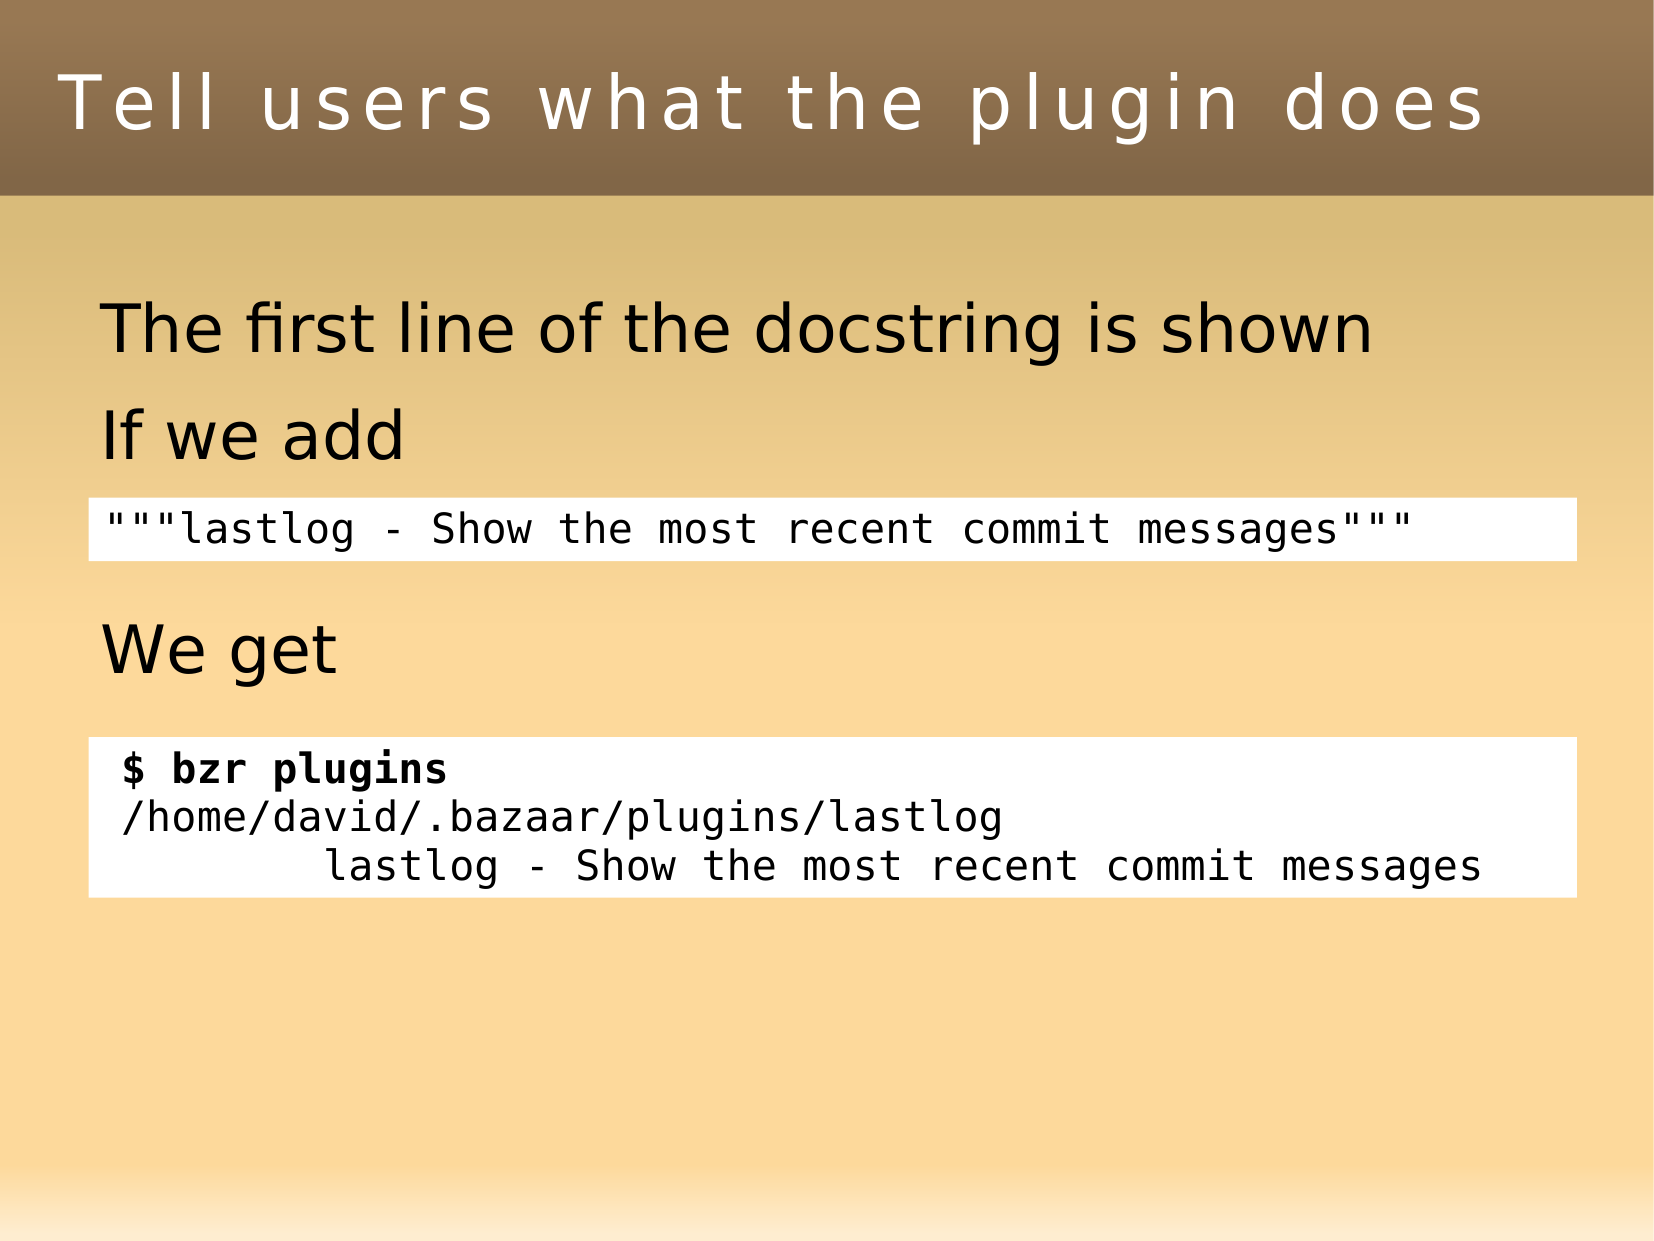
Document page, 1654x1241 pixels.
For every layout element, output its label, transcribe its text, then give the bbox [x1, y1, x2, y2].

text_box $ bzr plugins /home/david/.bazaar/plugins/lastlog lastlog - Show the most recent commit messages [88, 737, 1577, 898]
picture [0, 0, 1654, 1241]
title Tell users what the plugin does [59, 29, 1595, 178]
text_box """lastlog - Show the most recent commit messages""" [88, 497, 1577, 562]
list The first line of the docstring is shown If we add We get [82, 290, 1571, 1094]
